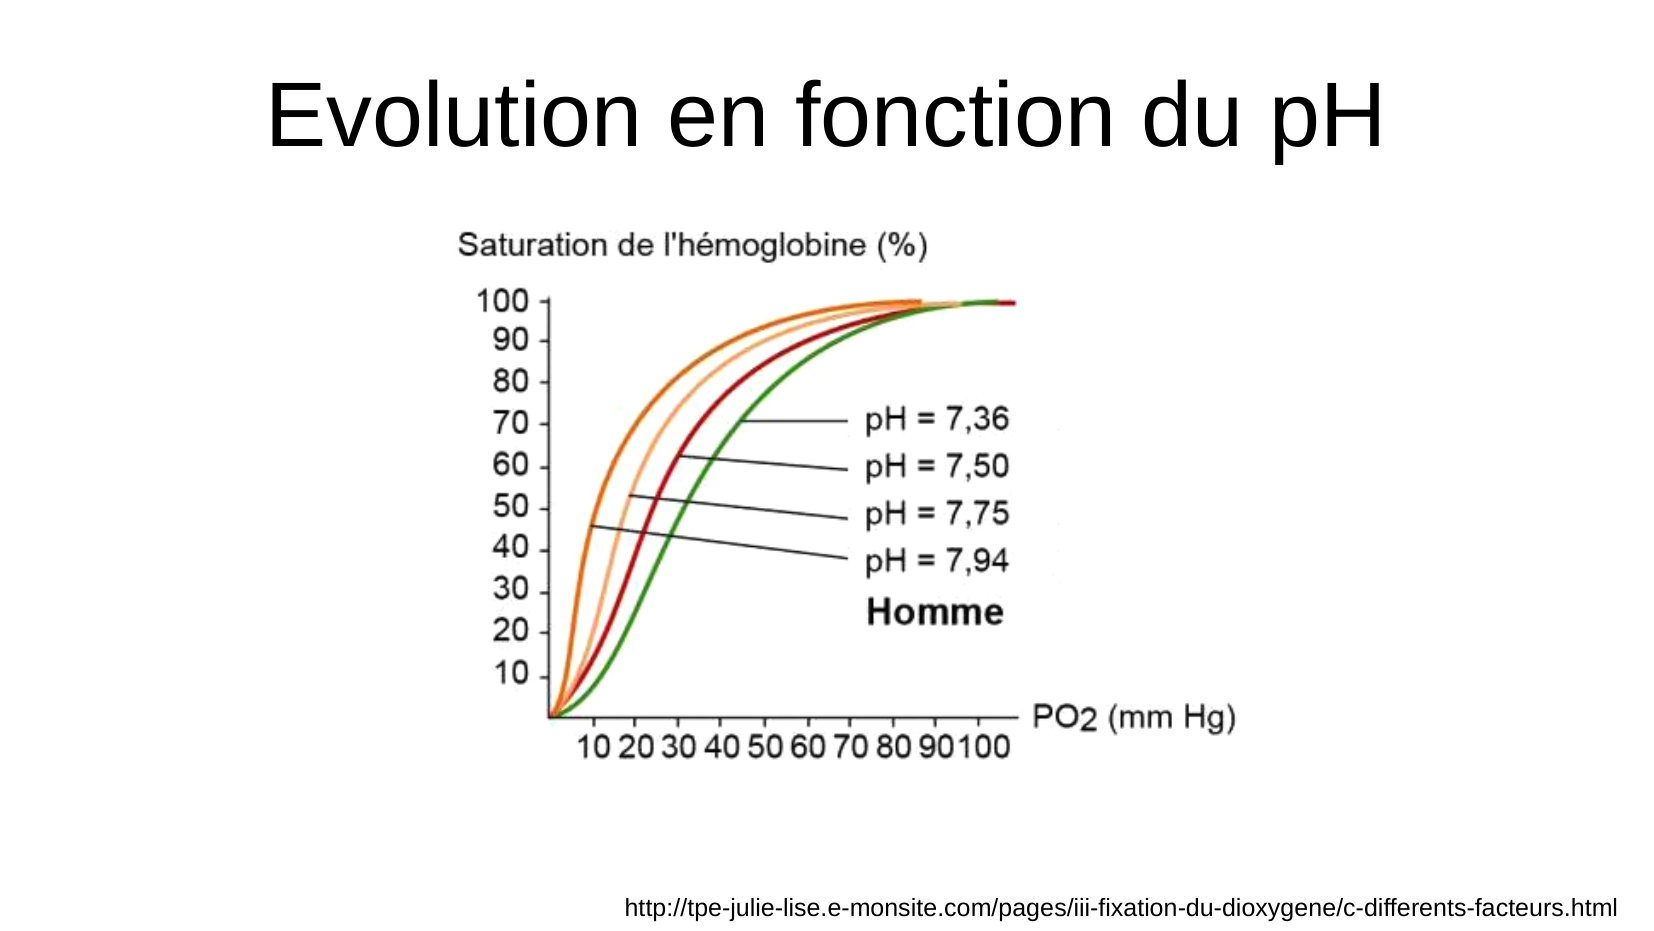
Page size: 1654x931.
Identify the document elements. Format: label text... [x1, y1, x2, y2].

title Evolution en fonction du pH [82, 37, 1571, 193]
picture [441, 224, 1241, 773]
text_box http://tpe-julie-lise.e-monsite.com/pages/iii-fixation-du-dioxygene/c-differents-facteurs.html [609, 885, 1654, 931]
